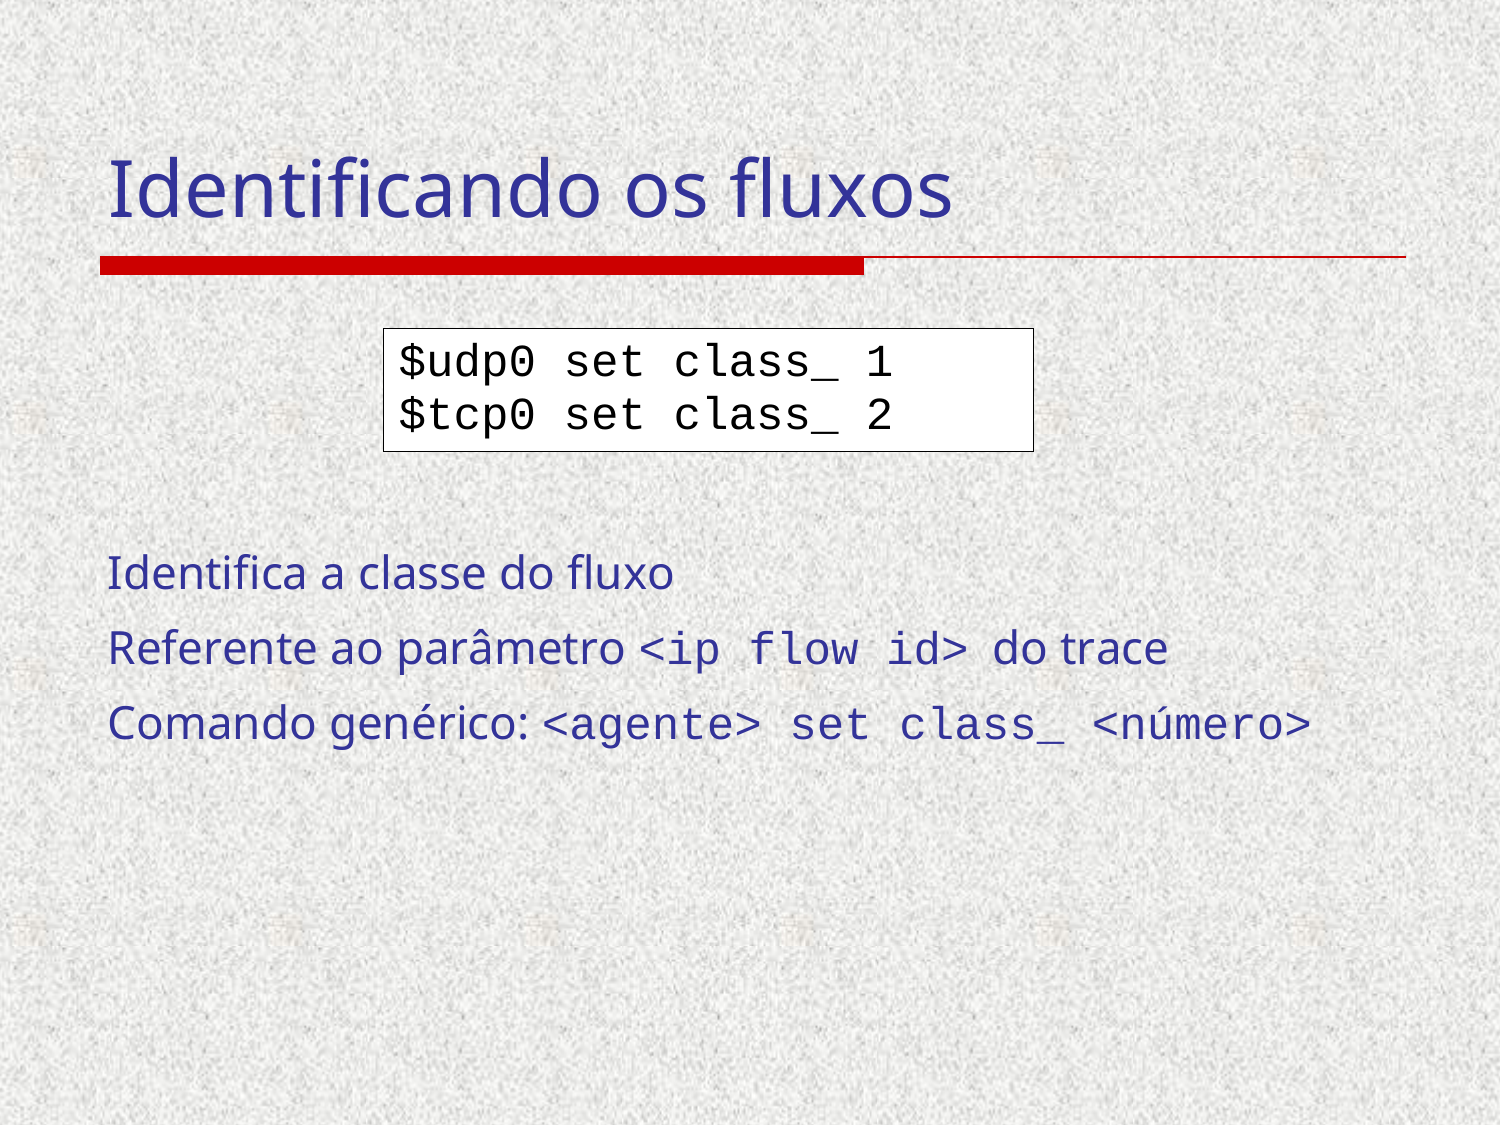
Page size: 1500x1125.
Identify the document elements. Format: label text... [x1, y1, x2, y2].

picture [0, 0, 1500, 1125]
title Identificando os fluxos [94, 20, 1406, 249]
text_box $udp0 set class_ 1 $tcp0 set class_ 2 [383, 328, 1034, 443]
list Identifica a classe do fluxo Referente ao parâmetro <ip flow id> do trace Comando genérico: <agente> set class_ <número> [92, 472, 1405, 1125]
